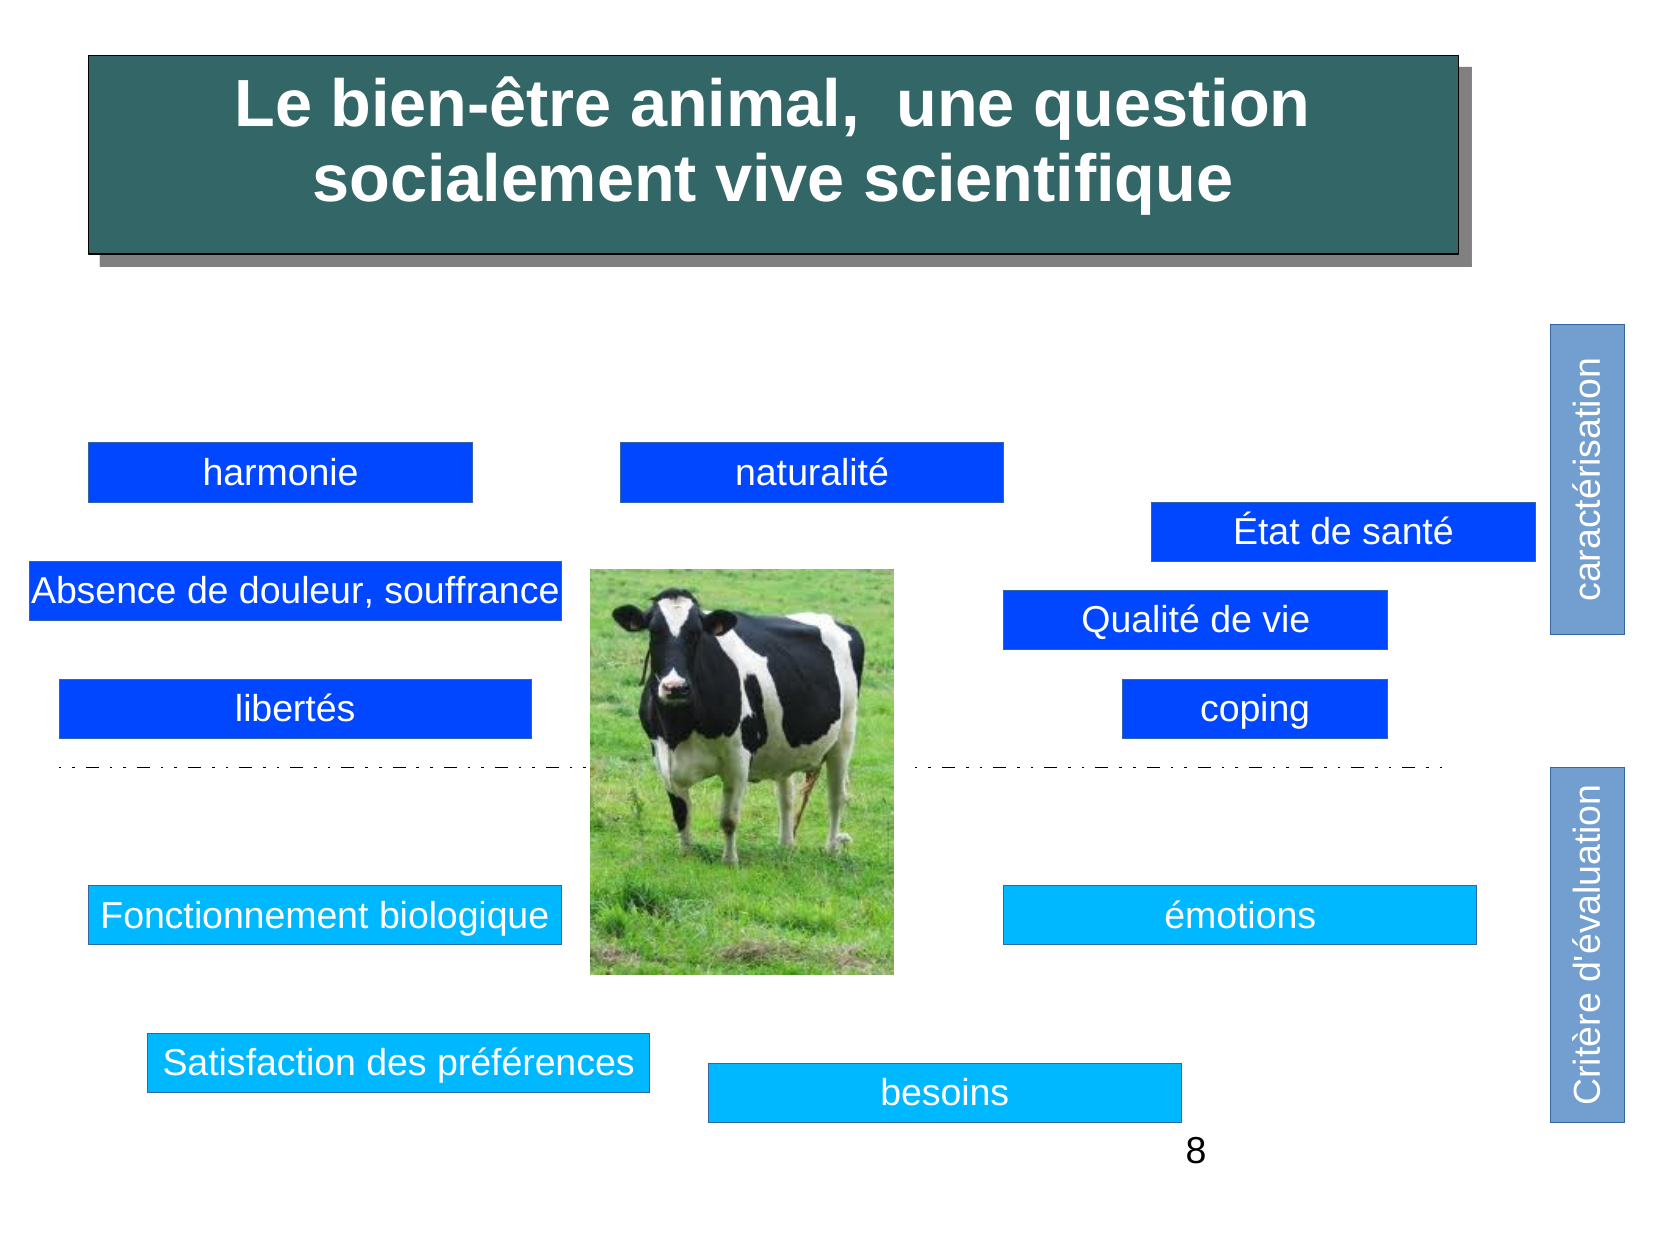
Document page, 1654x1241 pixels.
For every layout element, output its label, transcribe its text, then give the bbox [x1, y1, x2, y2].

text_box émotions [1003, 885, 1477, 945]
text_box besoins [708, 1063, 1182, 1123]
text_box harmonie [88, 442, 473, 503]
text_box Satisfaction des préférences [147, 1033, 650, 1093]
text_box naturalité [620, 442, 1004, 503]
text_box coping [1122, 679, 1388, 739]
text_box Fonctionnement biologique [88, 885, 562, 945]
text_box Le bien-être animal, une question socialement vive scientifique [88, 55, 1459, 255]
text_box Qualité de vie [1003, 590, 1388, 650]
text_box Absence de douleur, souffrance [29, 561, 562, 621]
text_box libertés [59, 679, 532, 739]
text_box caractérisation [1550, 324, 1625, 635]
text_box État de santé [1151, 502, 1536, 562]
picture [590, 569, 894, 975]
text_box Critère d'évaluation [1550, 767, 1625, 1123]
